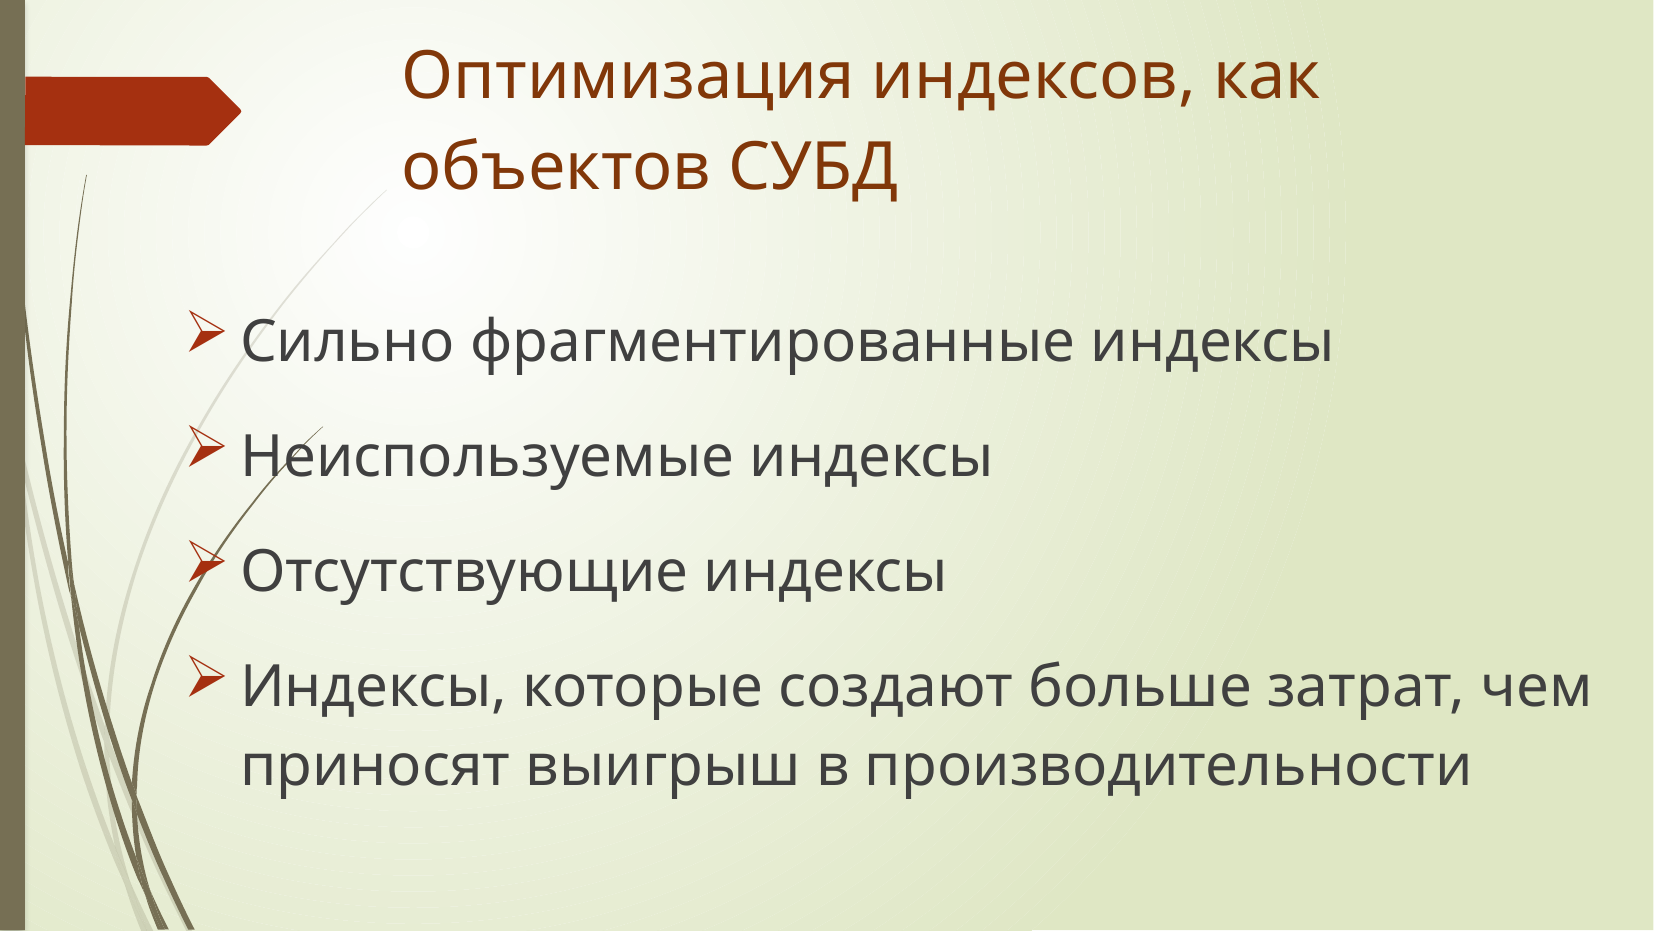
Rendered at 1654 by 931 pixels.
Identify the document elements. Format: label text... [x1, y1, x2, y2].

text_box Сильно фрагментированные индексы Неиспользуемые индексы Отсутствующие индексы Индексы, которые создают больше затрат, чем приносят выигрыш в производительности [183, 299, 1607, 766]
title Оптимизация индексов, как объектов СУБД [401, 40, 1465, 196]
